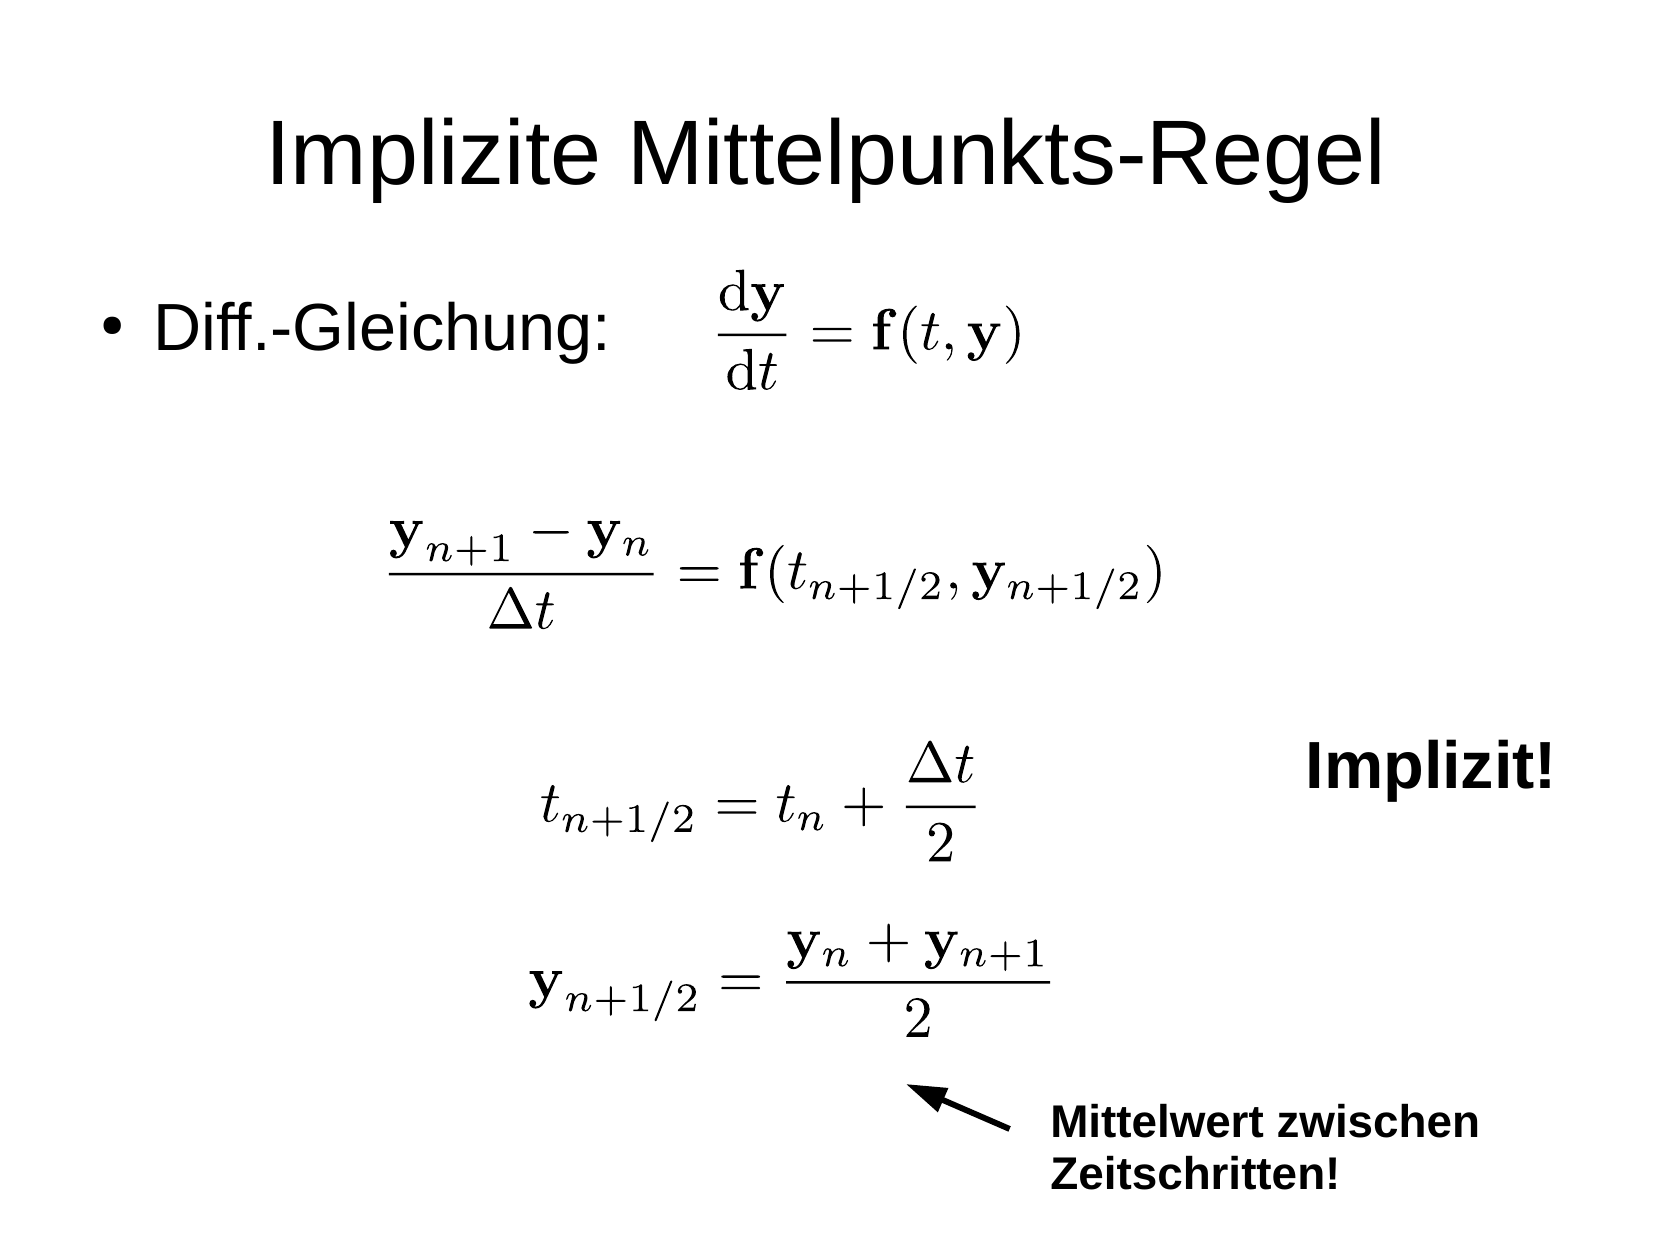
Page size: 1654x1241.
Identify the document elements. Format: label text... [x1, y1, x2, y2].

list Diff.-Gleichung: [82, 290, 1571, 1094]
title Implizite Mittelpunkts-Regel [82, 49, 1571, 257]
text_box Mittelwert zwischen Zeitschritten! [1035, 1088, 1496, 1207]
text_box [388, 513, 1167, 630]
text_box [717, 269, 1026, 390]
text_box Implizit! [1290, 720, 1573, 810]
text_box [539, 740, 976, 862]
text_box [528, 923, 1051, 1037]
